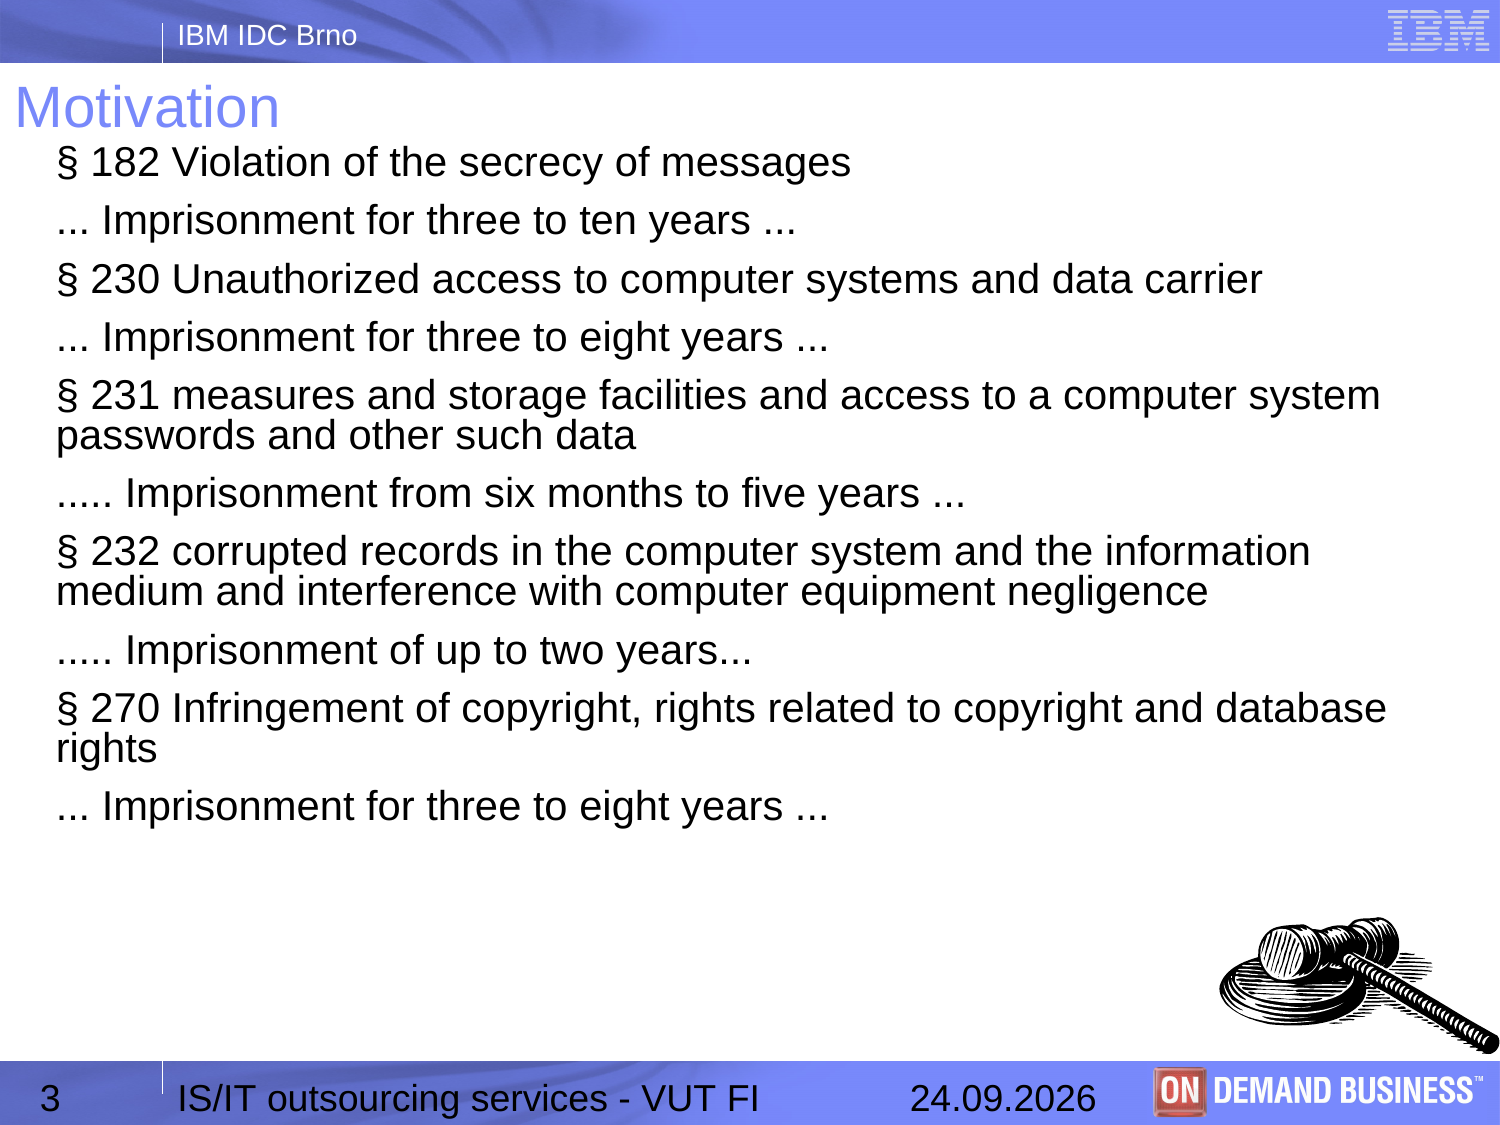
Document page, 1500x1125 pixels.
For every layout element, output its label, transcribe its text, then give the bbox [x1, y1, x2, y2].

picture [1217, 917, 1500, 1055]
picture [0, 0, 1500, 63]
list § 182 Violation of the secrecy of messages ... Imprisonment for three to ten years ... § 230 Unauthorized access to computer systems and data carrier ... Imprisonment for three to eight years ... § 231 measures and storage facilities and access to a computer system passwords and other such data ..... Imprisonment from six months to five years ... § 232 corrupted records in the computer system and the information medium and interference with computer equipment negligence ..... Imprisonment of up to two years... § 270 Infringement of copyright, rights related to copyright and database rights ... Imprisonment for three to eight years ... [41, 137, 1453, 898]
title Motivation [0, 66, 1353, 149]
picture [0, 1061, 1500, 1125]
